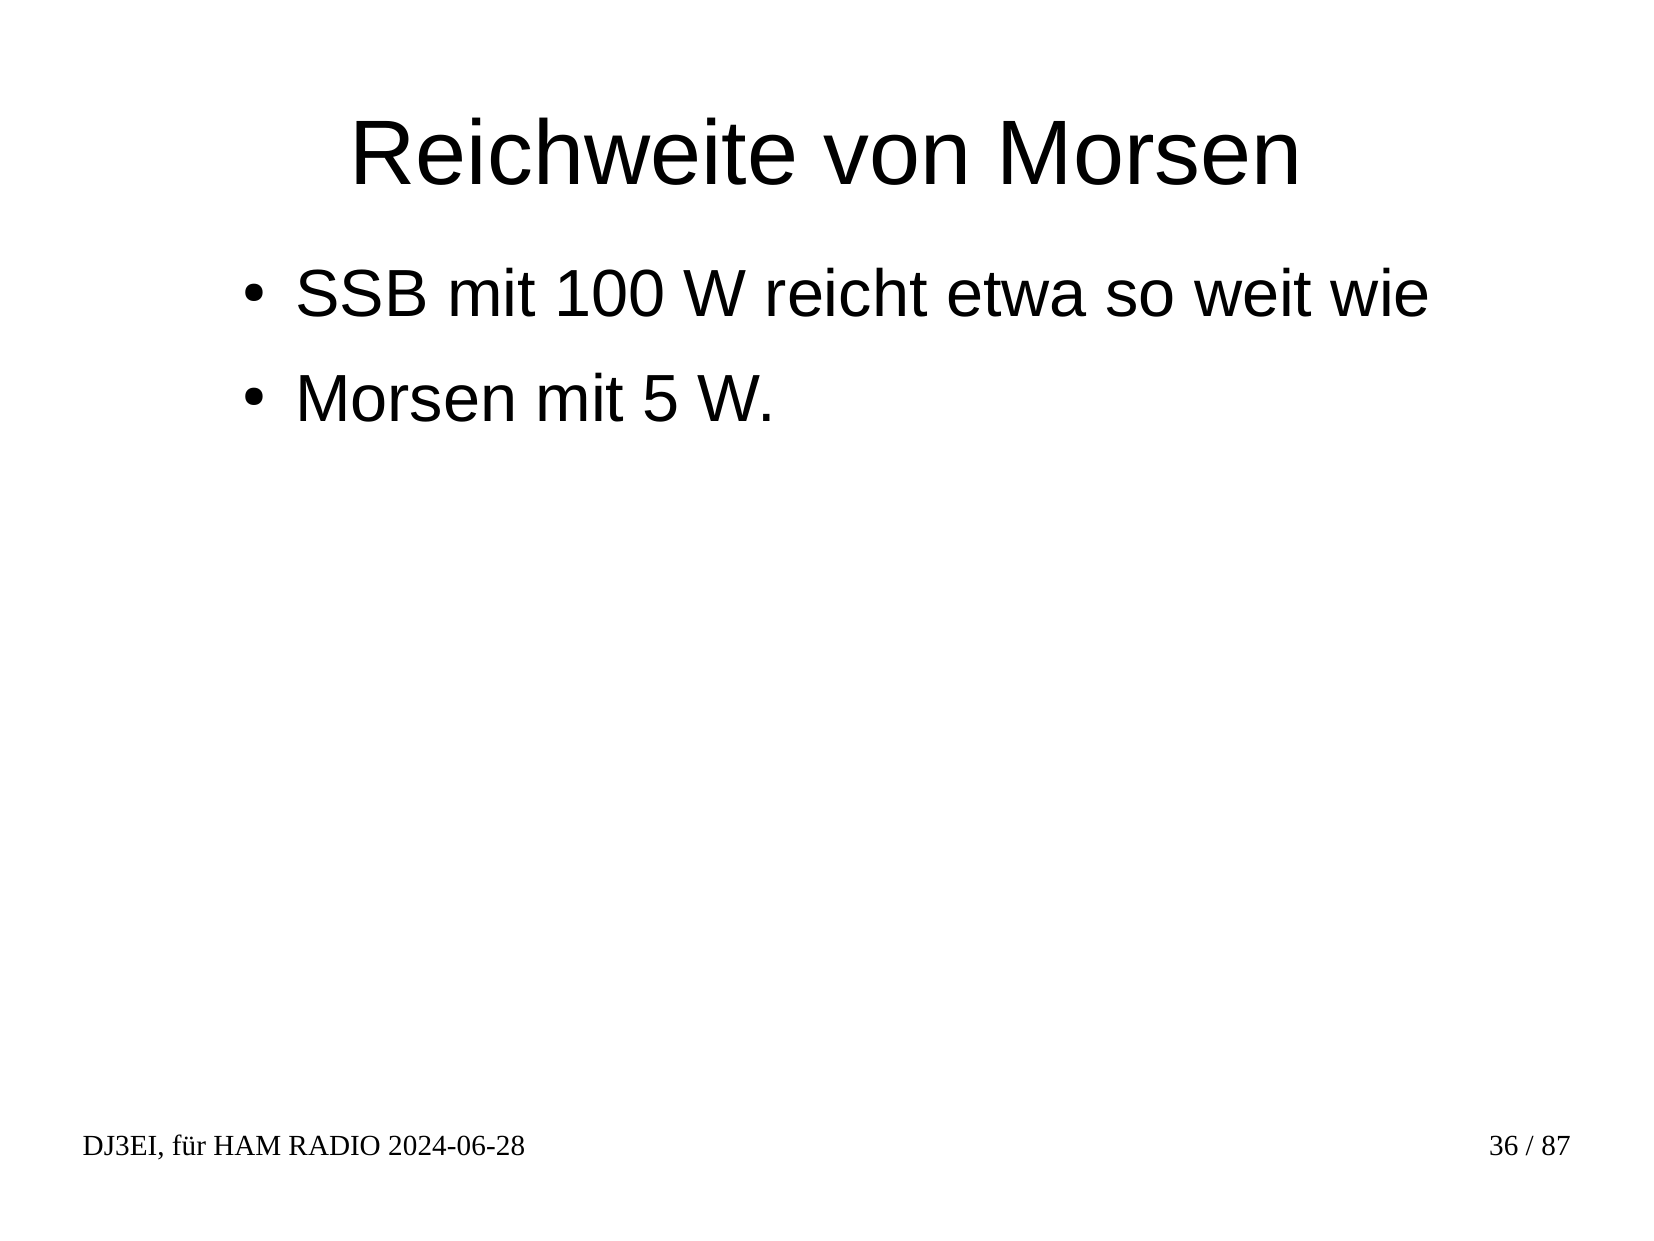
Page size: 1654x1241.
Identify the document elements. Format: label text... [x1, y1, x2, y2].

list SSB mit 100 W reicht etwa so weit wie Morsen mit 5 W. [224, 256, 1501, 1063]
title Reichweite von Morsen [82, 49, 1571, 257]
